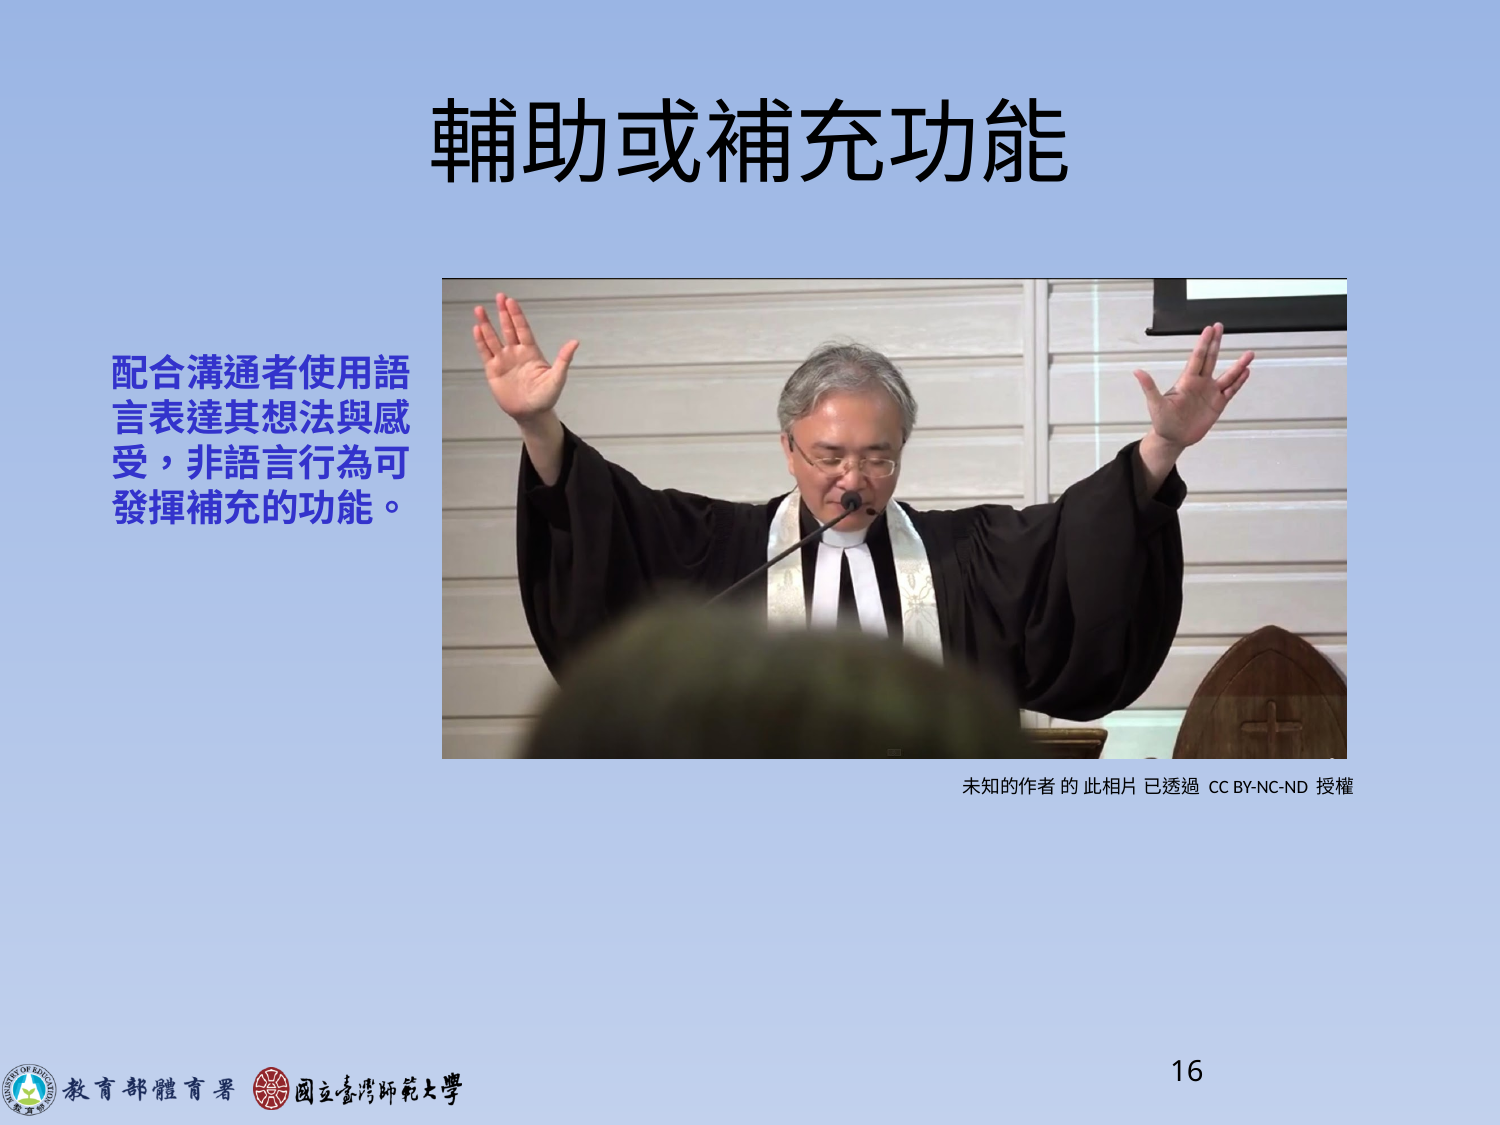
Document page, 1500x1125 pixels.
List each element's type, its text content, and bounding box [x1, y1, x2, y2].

picture [442, 278, 1347, 759]
title 輔助或補充功能 [75, 45, 1426, 233]
text_box 未知的作者 的 此相片 已透過 CC BY-NC-ND 授權 [947, 767, 1500, 805]
text_box 配合溝通者使用語言表達其想法與感受，非語言行為可發揮補充的功能。 [96, 341, 442, 584]
text_box [1155, 1024, 1468, 1100]
